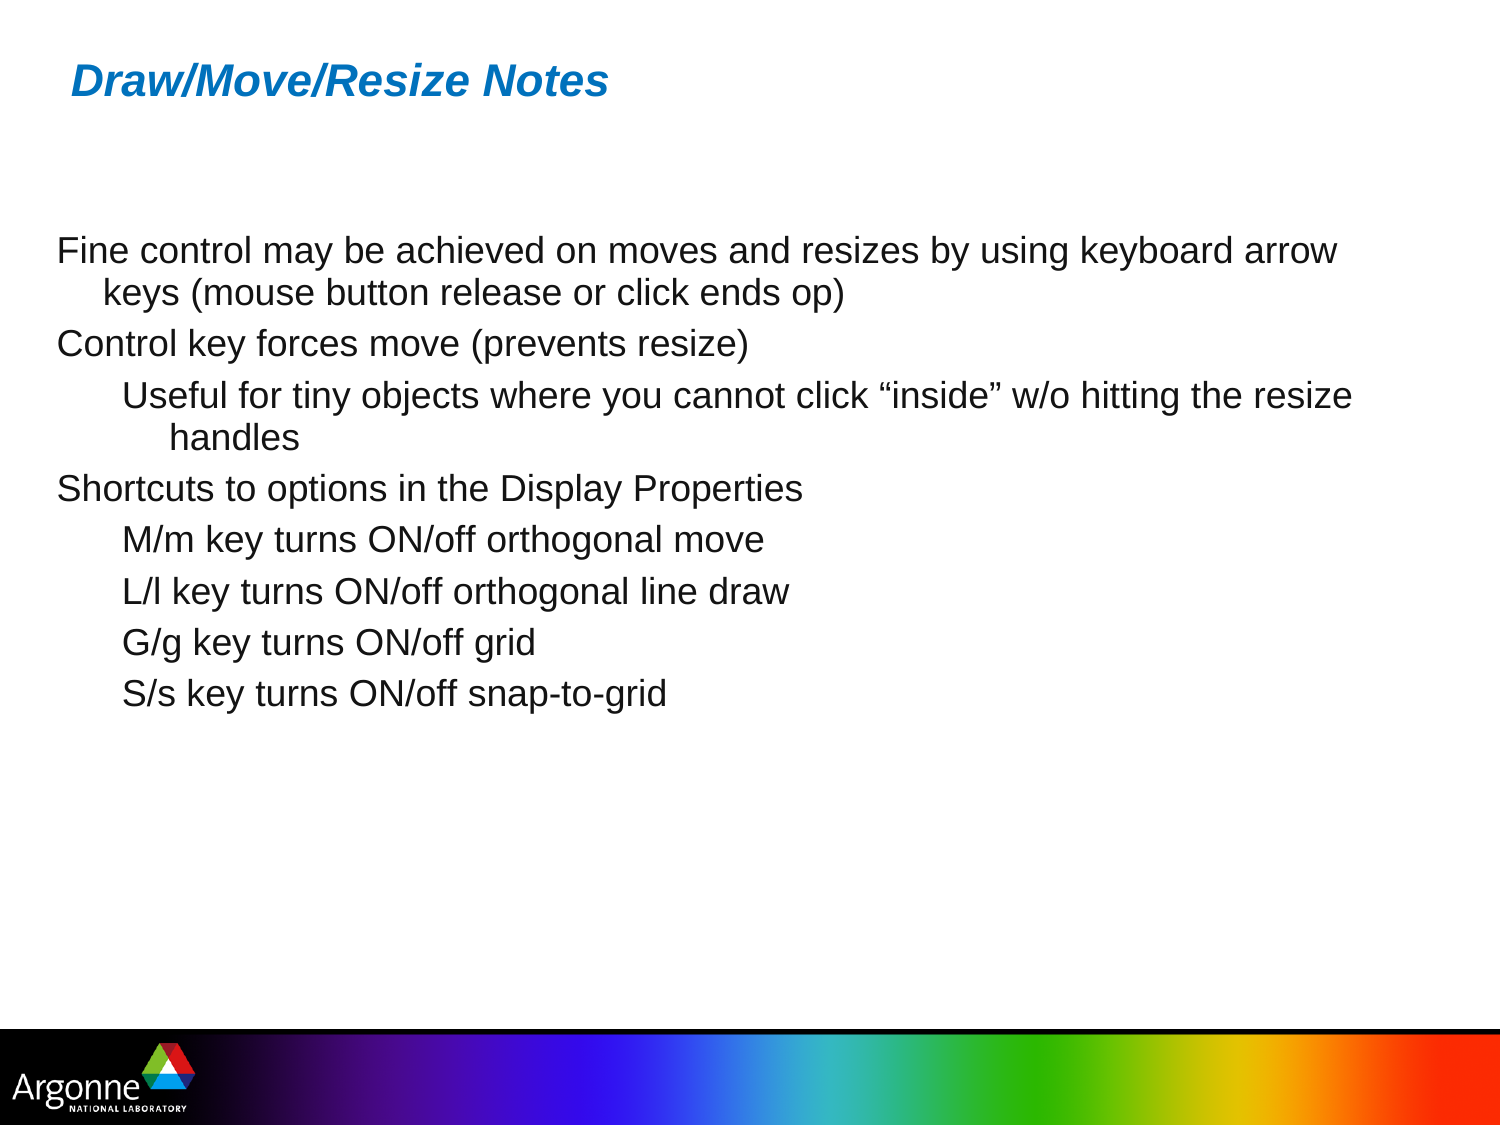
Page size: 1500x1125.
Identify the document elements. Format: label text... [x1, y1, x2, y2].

picture [0, 1029, 1500, 1125]
title Draw/Move/Resize Notes [55, 40, 1361, 125]
list Fine control may be achieved on moves and resizes by using keyboard arrow keys (mouse button release or click ends op) Control key forces move (prevents resize) Useful for tiny objects where you cannot click “inside” w/o hitting the resize handles Shortcuts to options in the Display Properties M/m key turns ON/off orthogonal move L/l key turns ON/off orthogonal line draw G/g key turns ON/off grid S/s key turns ON/off snap-to-grid [56, 229, 1359, 853]
